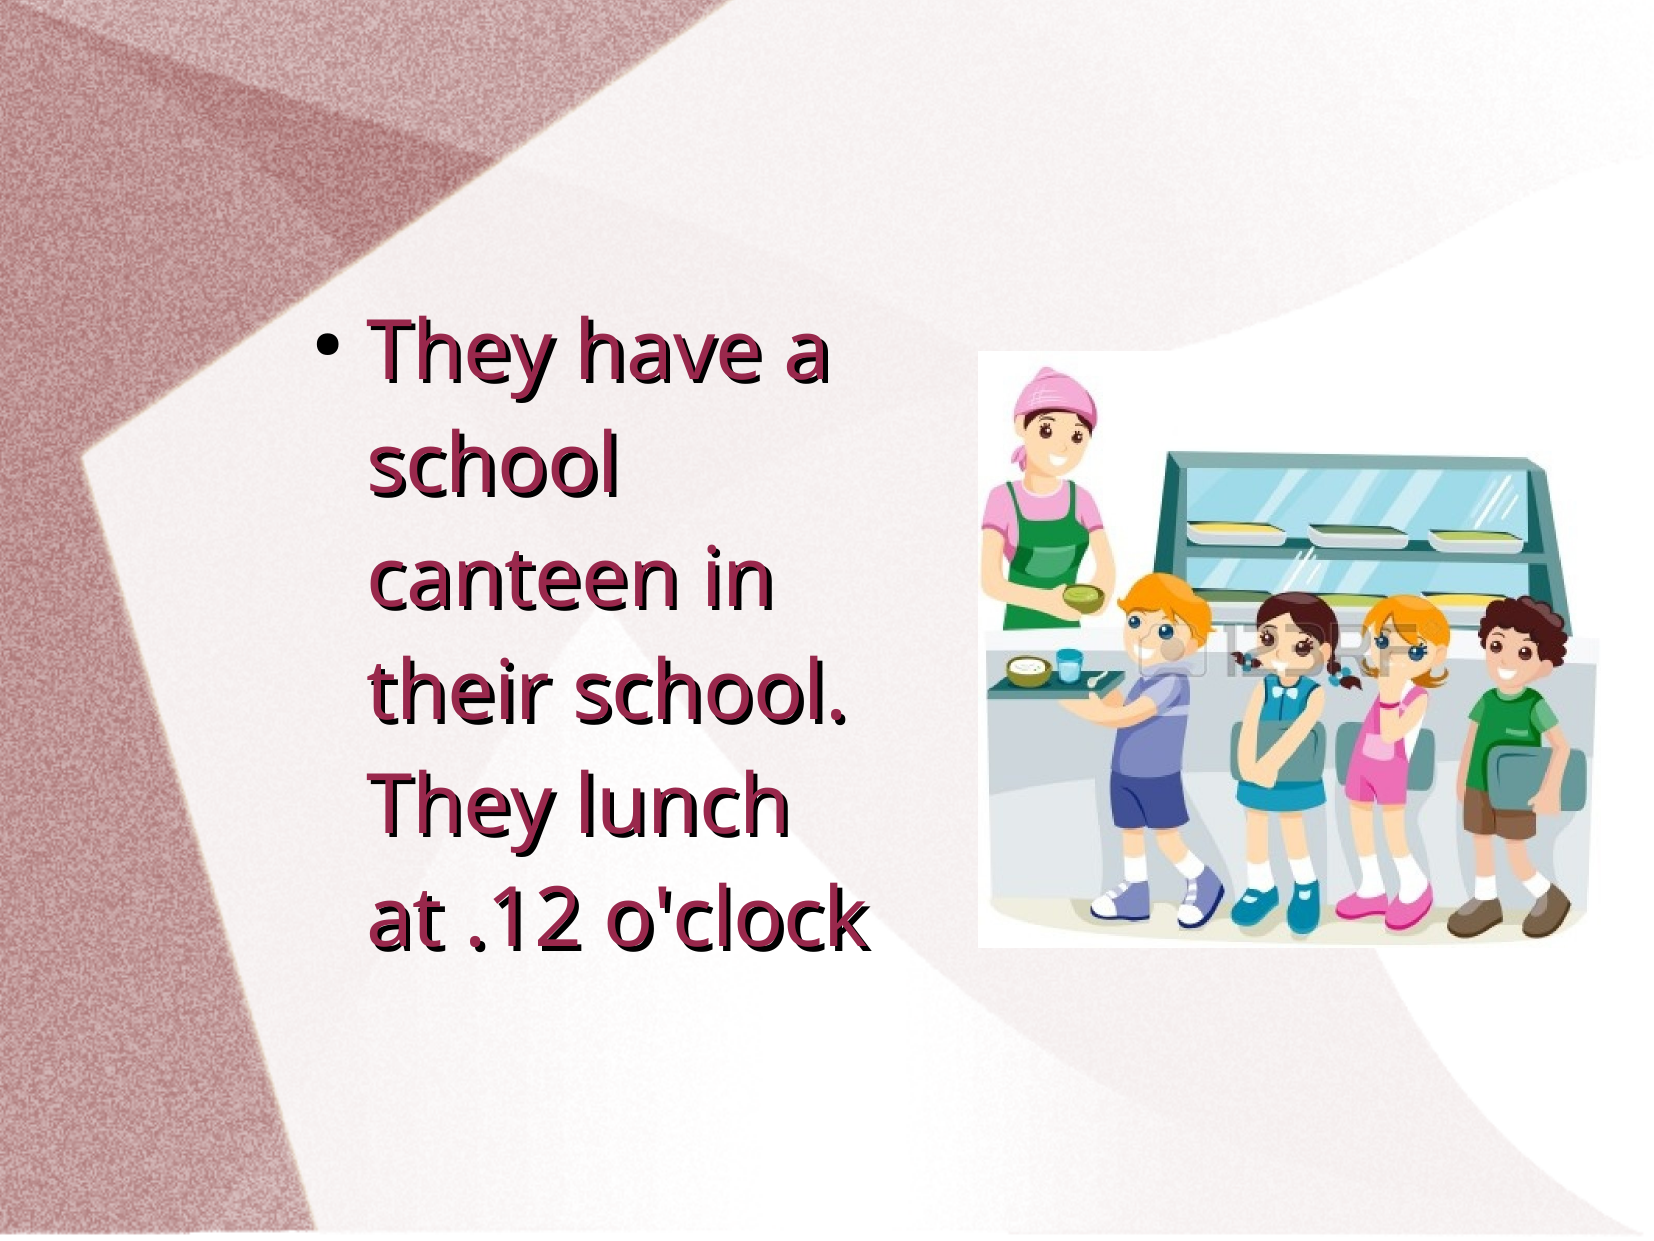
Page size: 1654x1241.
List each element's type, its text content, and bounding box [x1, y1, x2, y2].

list They have a school canteen in their school. They lunch at .12 o'clock [295, 290, 918, 1010]
picture [0, 0, 1654, 1241]
